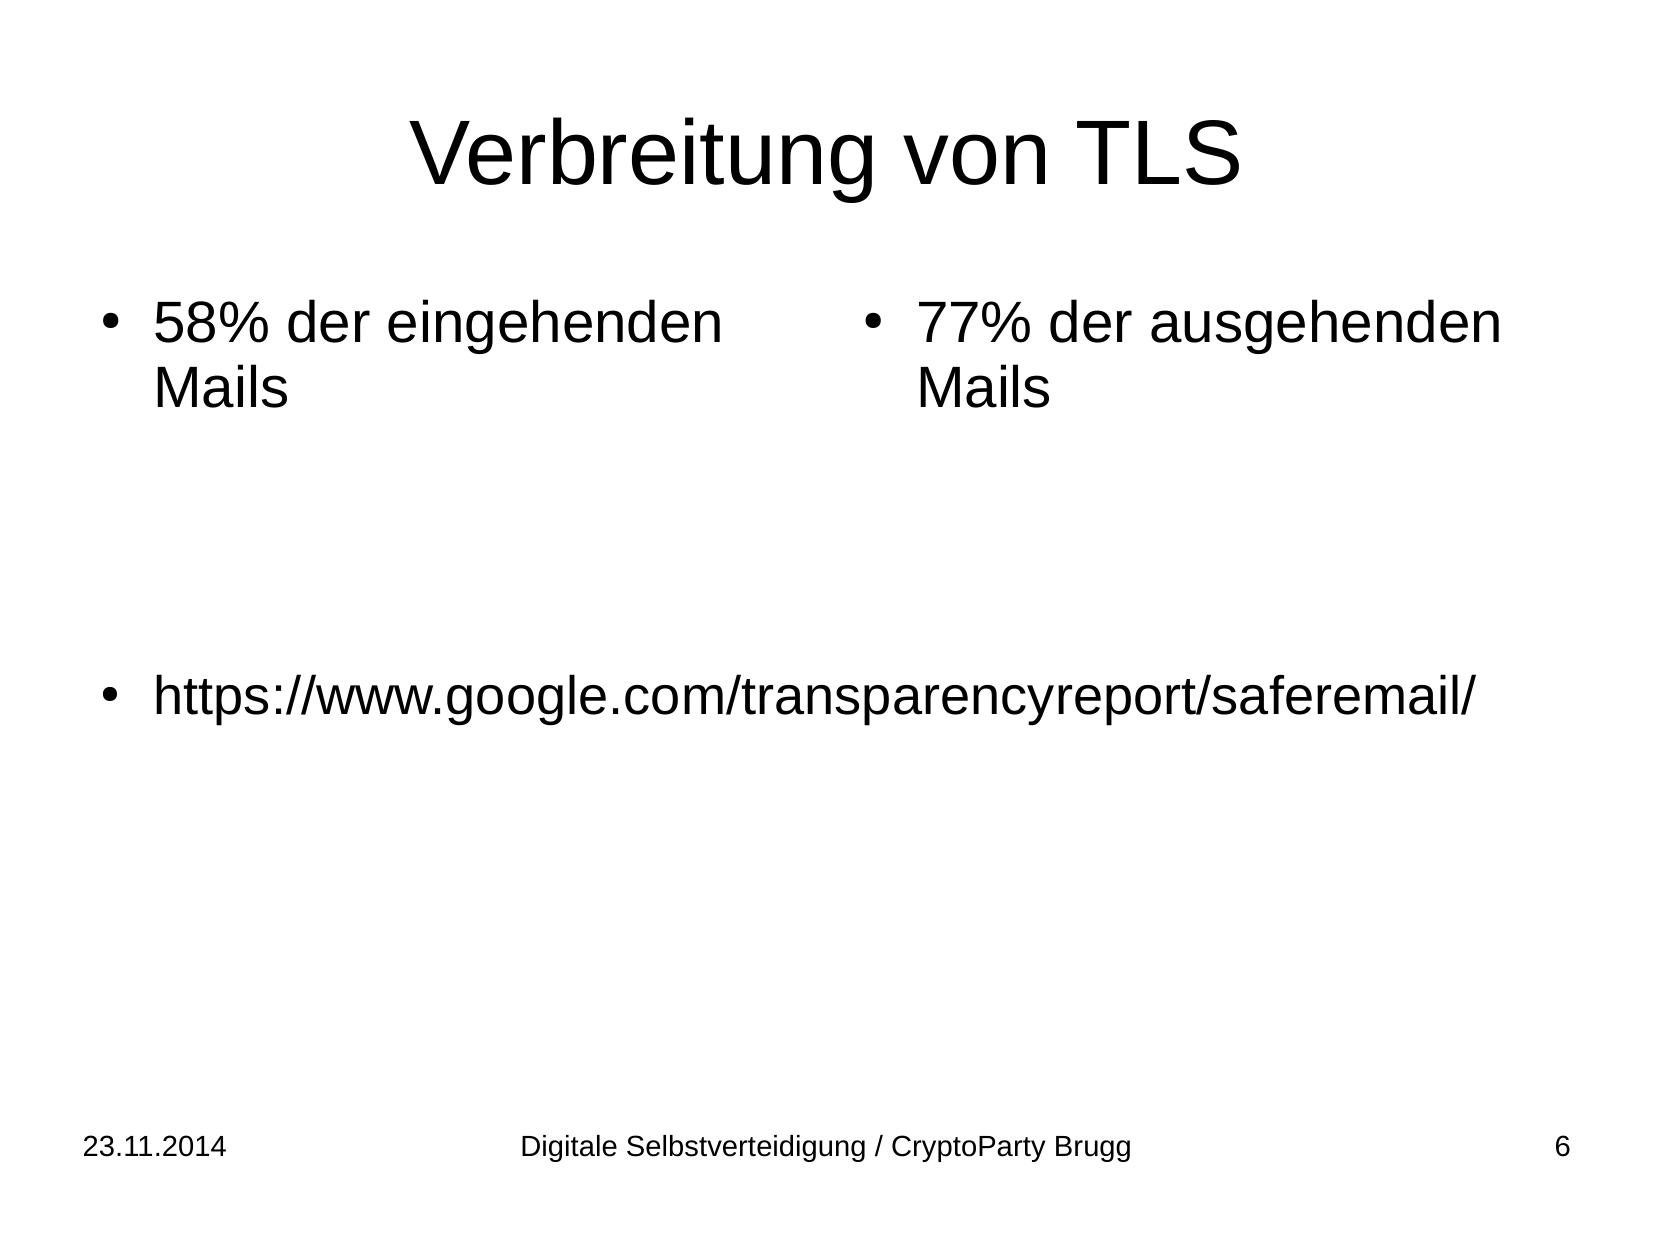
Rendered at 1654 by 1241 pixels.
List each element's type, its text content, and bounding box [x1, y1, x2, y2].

list 58% der eingehenden Mails [82, 290, 809, 634]
title Verbreitung von TLS [82, 49, 1571, 257]
list https://www.google.com/transparencyreport/saferemail/ [82, 665, 1571, 1009]
list 77% der ausgehenden Mails [845, 290, 1572, 634]
